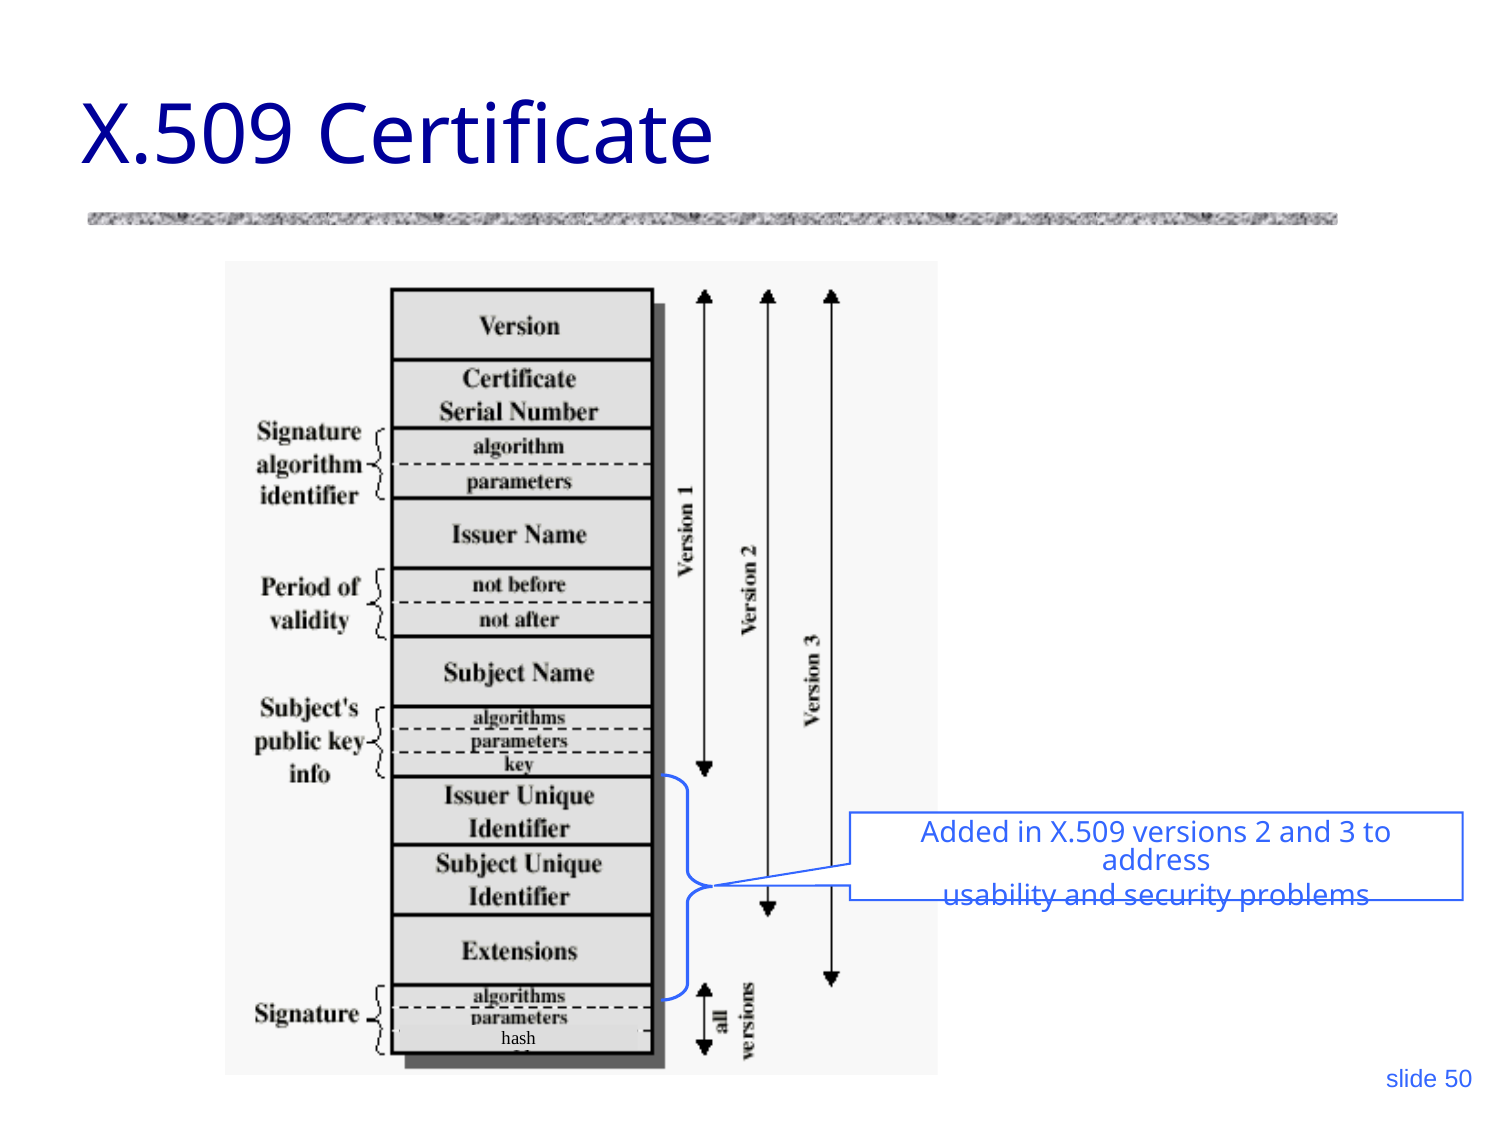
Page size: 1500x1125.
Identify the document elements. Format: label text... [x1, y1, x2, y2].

text_box hash [399, 1024, 638, 1050]
text_box slide <number> [1174, 1025, 1488, 1101]
picture [87, 212, 1338, 226]
picture [225, 261, 938, 1075]
title X.509 Certificate [66, 37, 1342, 188]
text_box Added in X.509 versions 2 and 3 to address usability and security problems [714, 812, 1463, 901]
